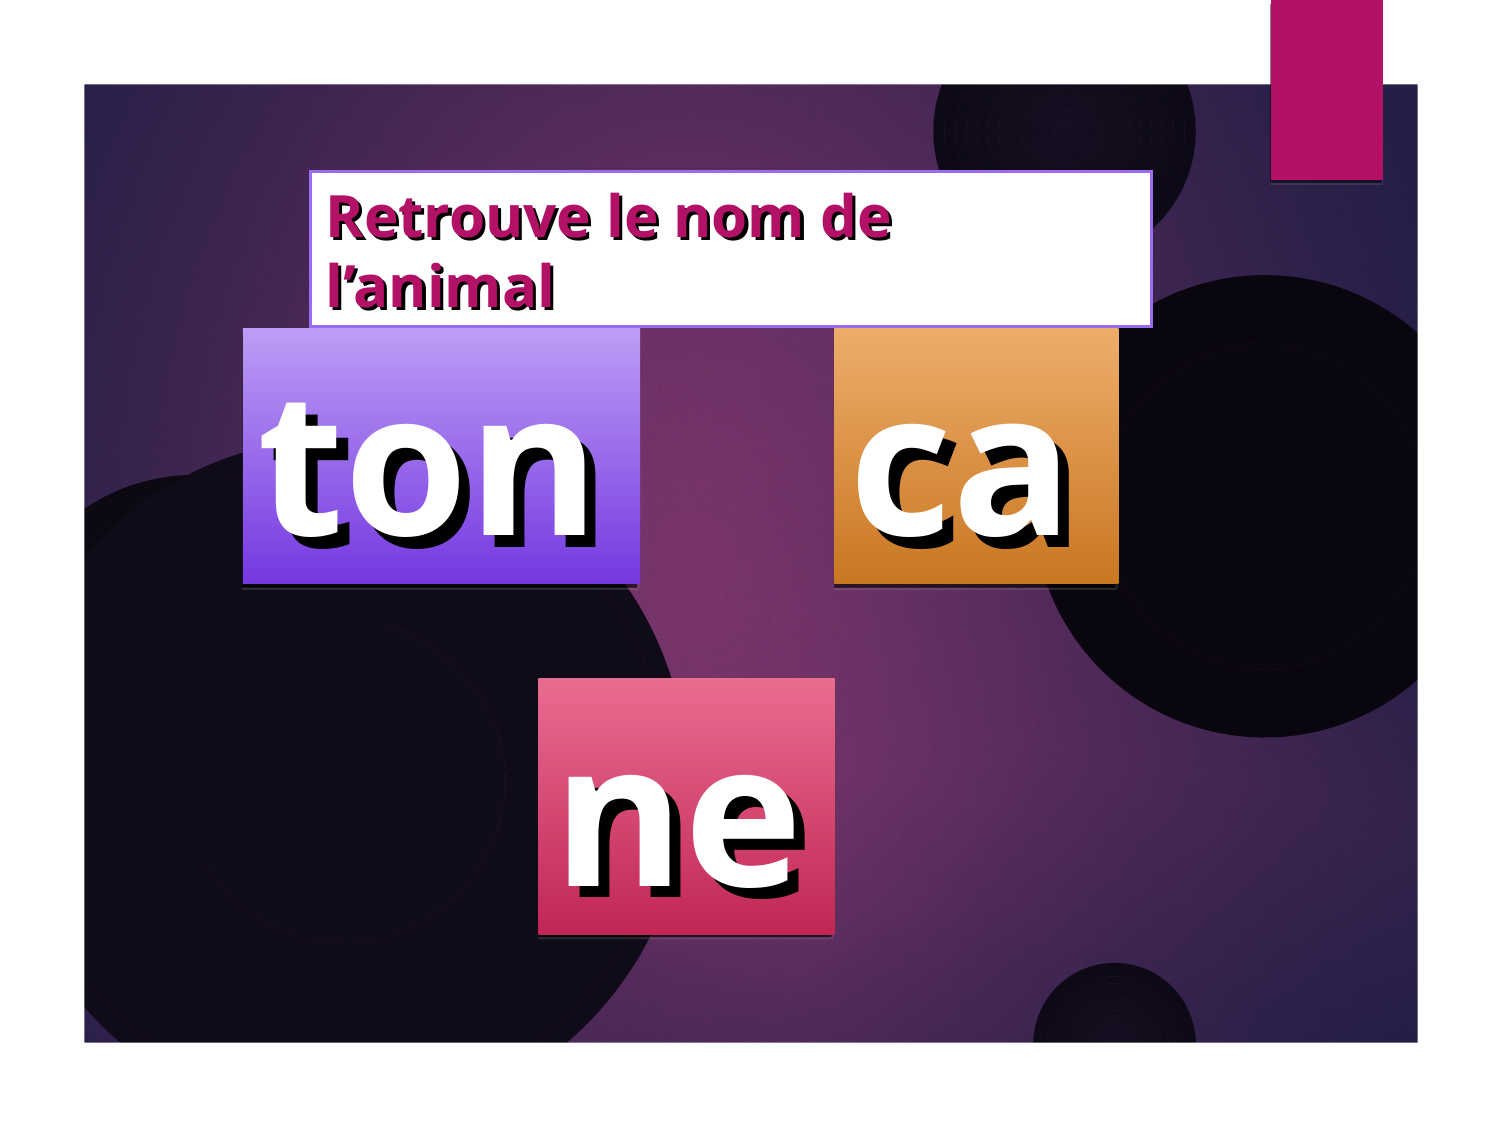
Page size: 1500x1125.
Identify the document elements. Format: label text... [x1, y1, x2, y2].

text_box ne [538, 679, 834, 934]
text_box ca [834, 328, 1118, 583]
text_box ton [243, 328, 640, 583]
text_box Retrouve le nom de l’animal [311, 172, 1151, 327]
